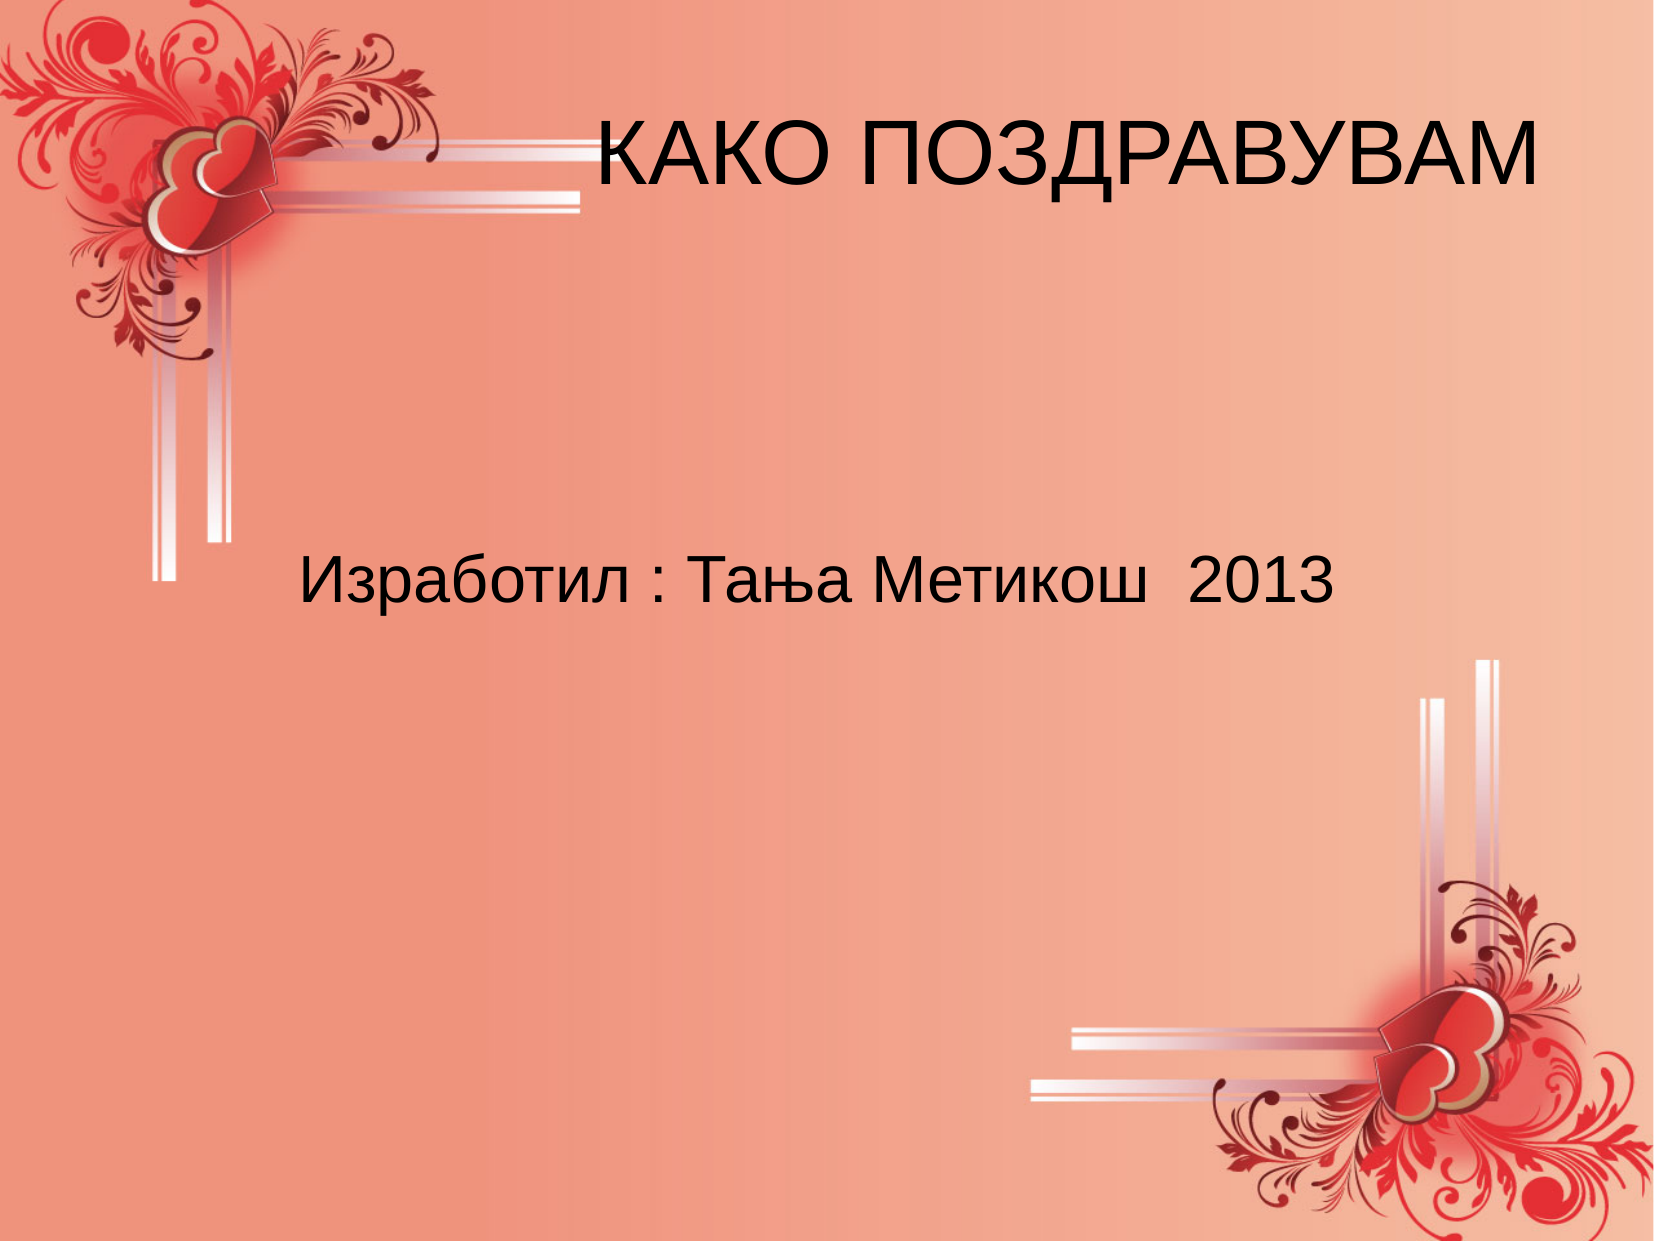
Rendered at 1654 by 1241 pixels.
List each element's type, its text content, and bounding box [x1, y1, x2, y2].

picture [0, 0, 1654, 1241]
subtitle Изработил : Тања Метикош 2013 [82, 56, 1571, 1102]
